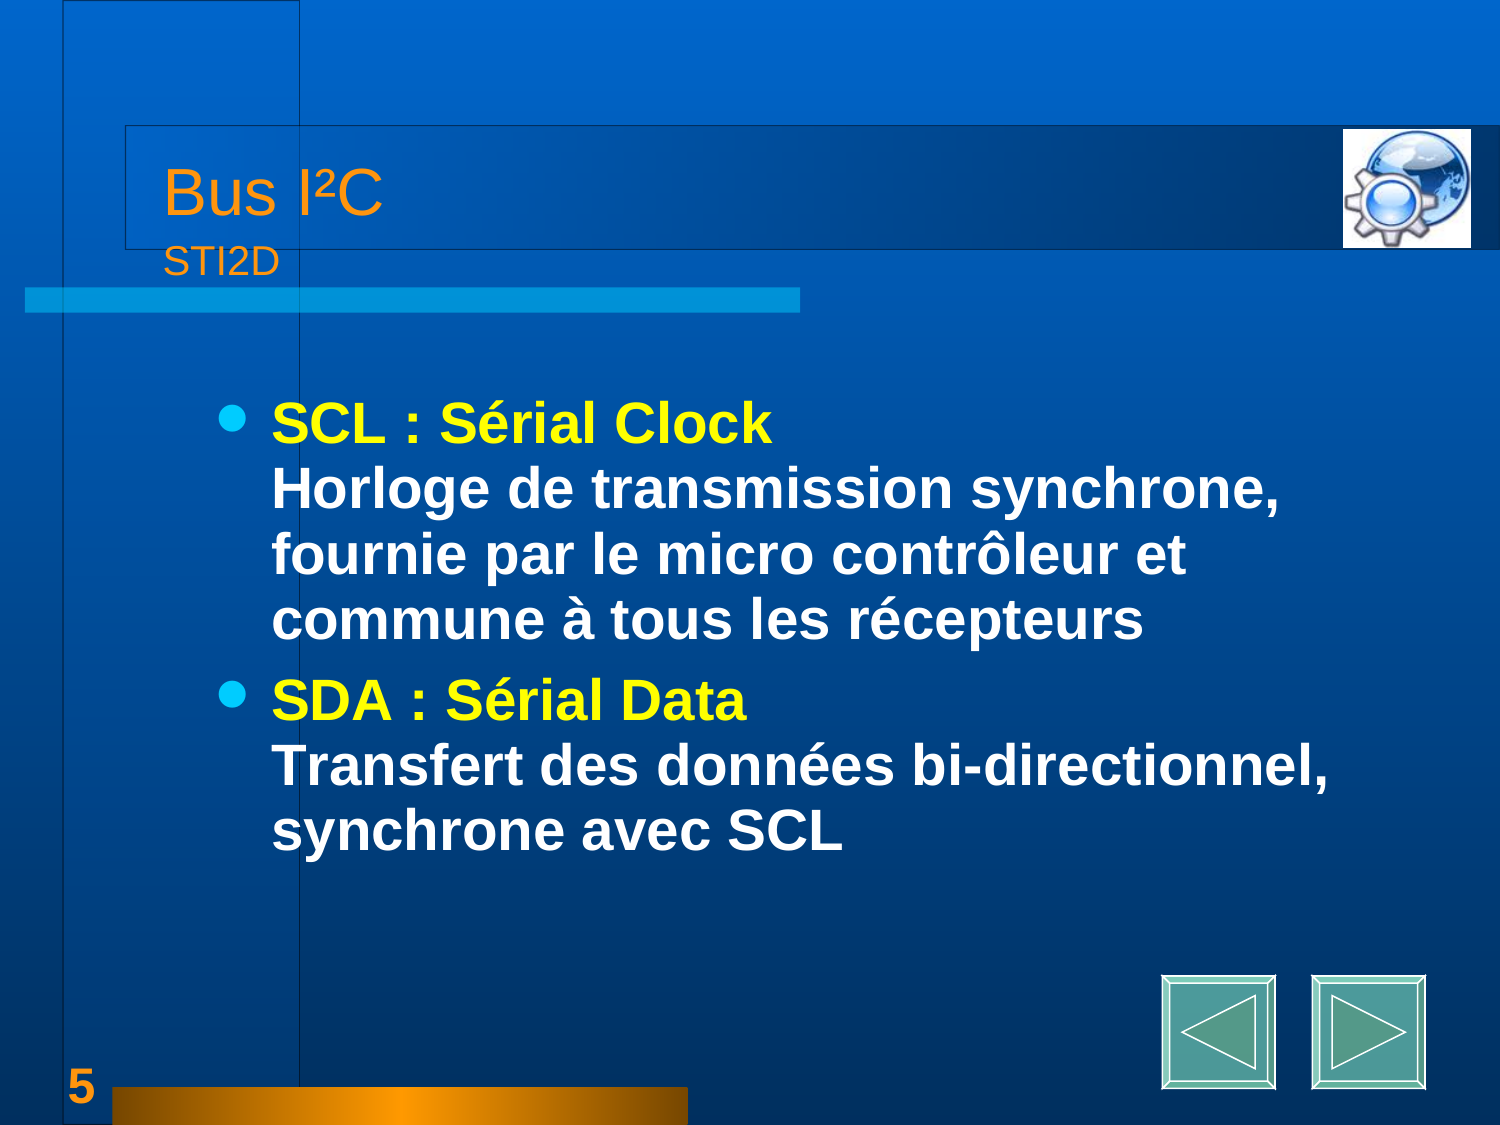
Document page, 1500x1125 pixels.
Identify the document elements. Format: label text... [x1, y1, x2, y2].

text_box [1313, 975, 1426, 1089]
list SCL : Sérial Clock Horloge de transmission synchrone, fournie par le micro contrôleur et commune à tous les récepteurs SDA : Sérial Data Transfert des données bi-directionnel, synchrone avec SCL [200, 383, 1418, 963]
text_box [1163, 975, 1276, 1089]
picture [1343, 129, 1471, 248]
